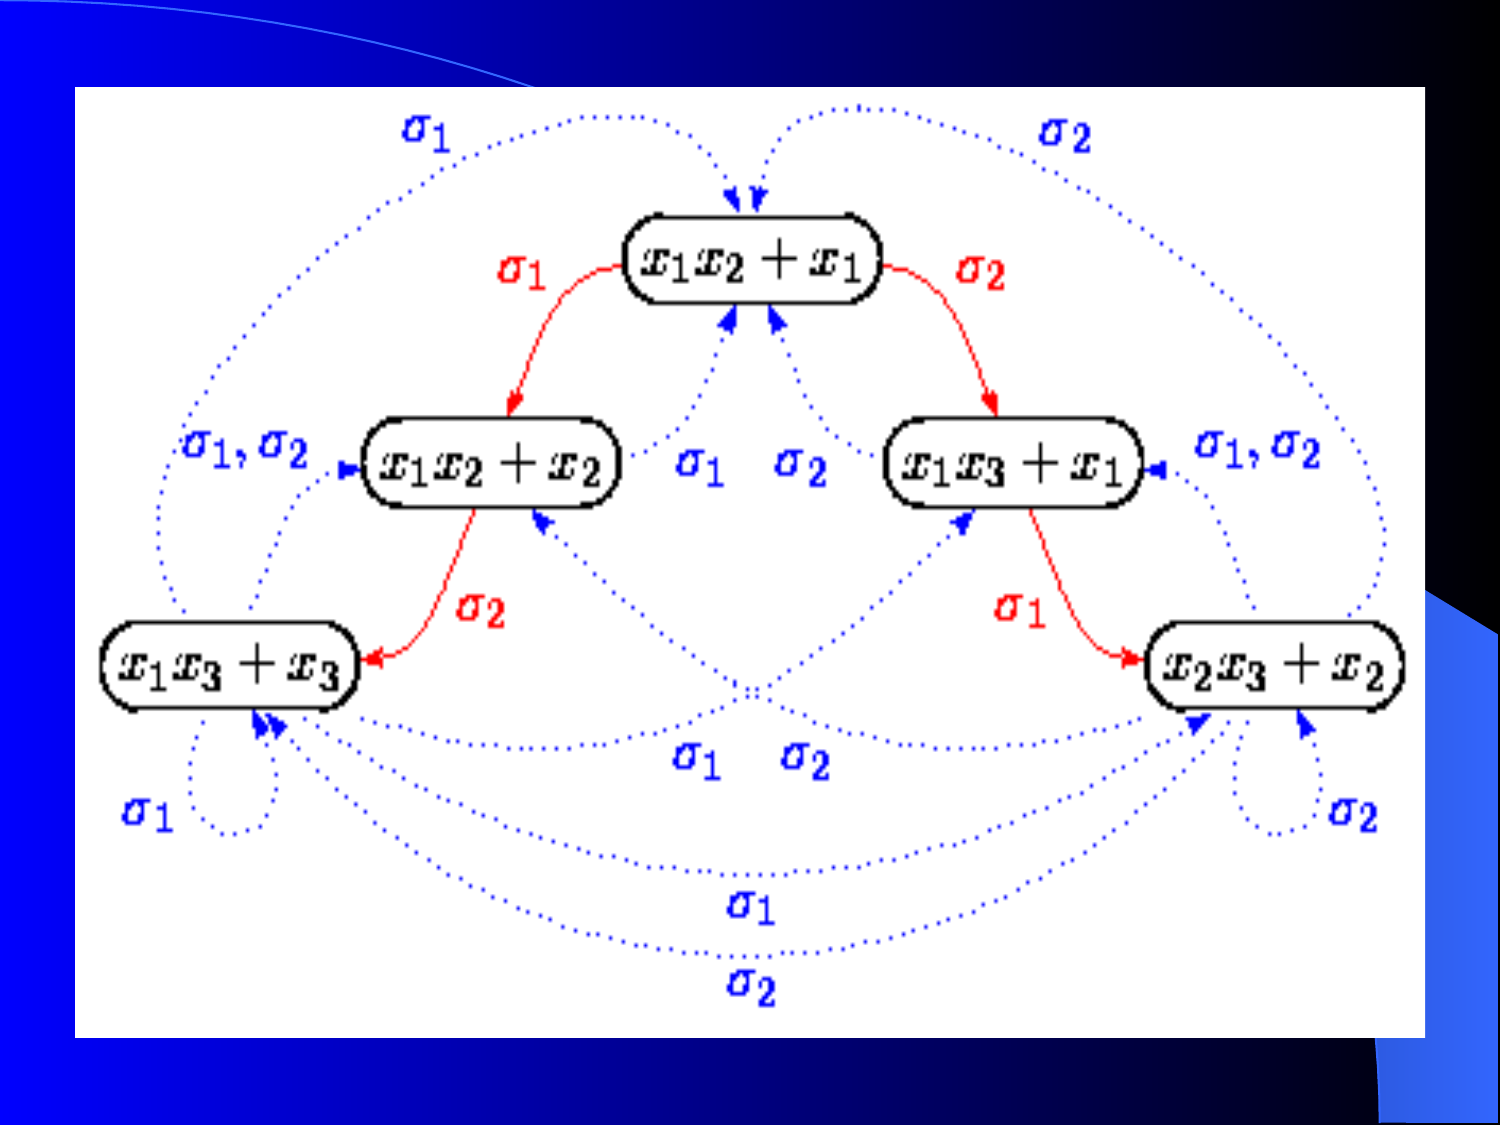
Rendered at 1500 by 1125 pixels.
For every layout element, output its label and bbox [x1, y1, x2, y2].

picture [75, 87, 1426, 1038]
